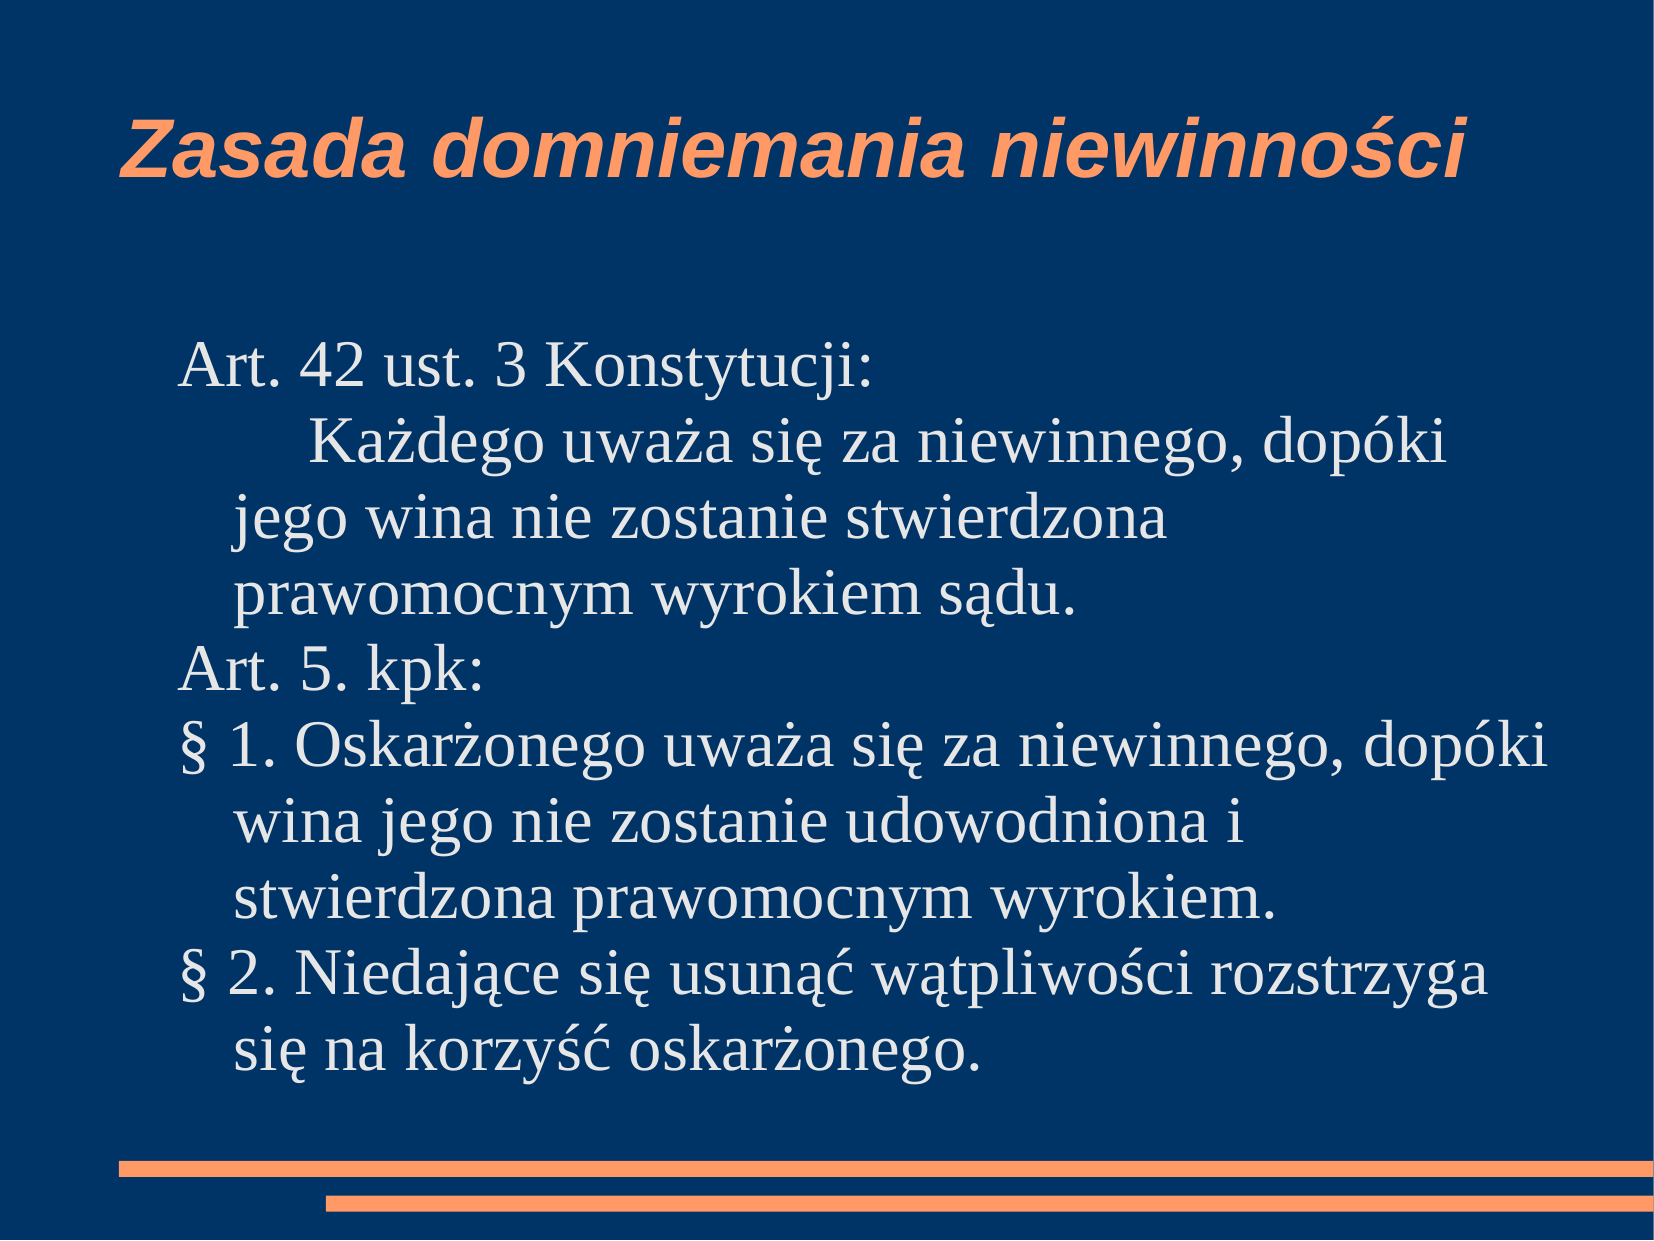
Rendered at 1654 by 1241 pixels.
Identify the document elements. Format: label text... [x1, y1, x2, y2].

title Zasada domniemania niewinności [121, 46, 1534, 253]
list Art. 42 ust. 3 Konstytucji: Każdego uważa się za niewinnego, dopóki jego wina nie zostanie stwierdzona prawomocnym wyrokiem sądu. Art. 5. kpk: § 1. Oskarżonego uważa się za niewinnego, dopóki wina jego nie zostanie udowodniona i stwierdzona prawomocnym wyrokiem. § 2. Niedające się usunąć wątpliwości rozstrzyga się na korzyść oskarżonego. [121, 322, 1561, 1132]
